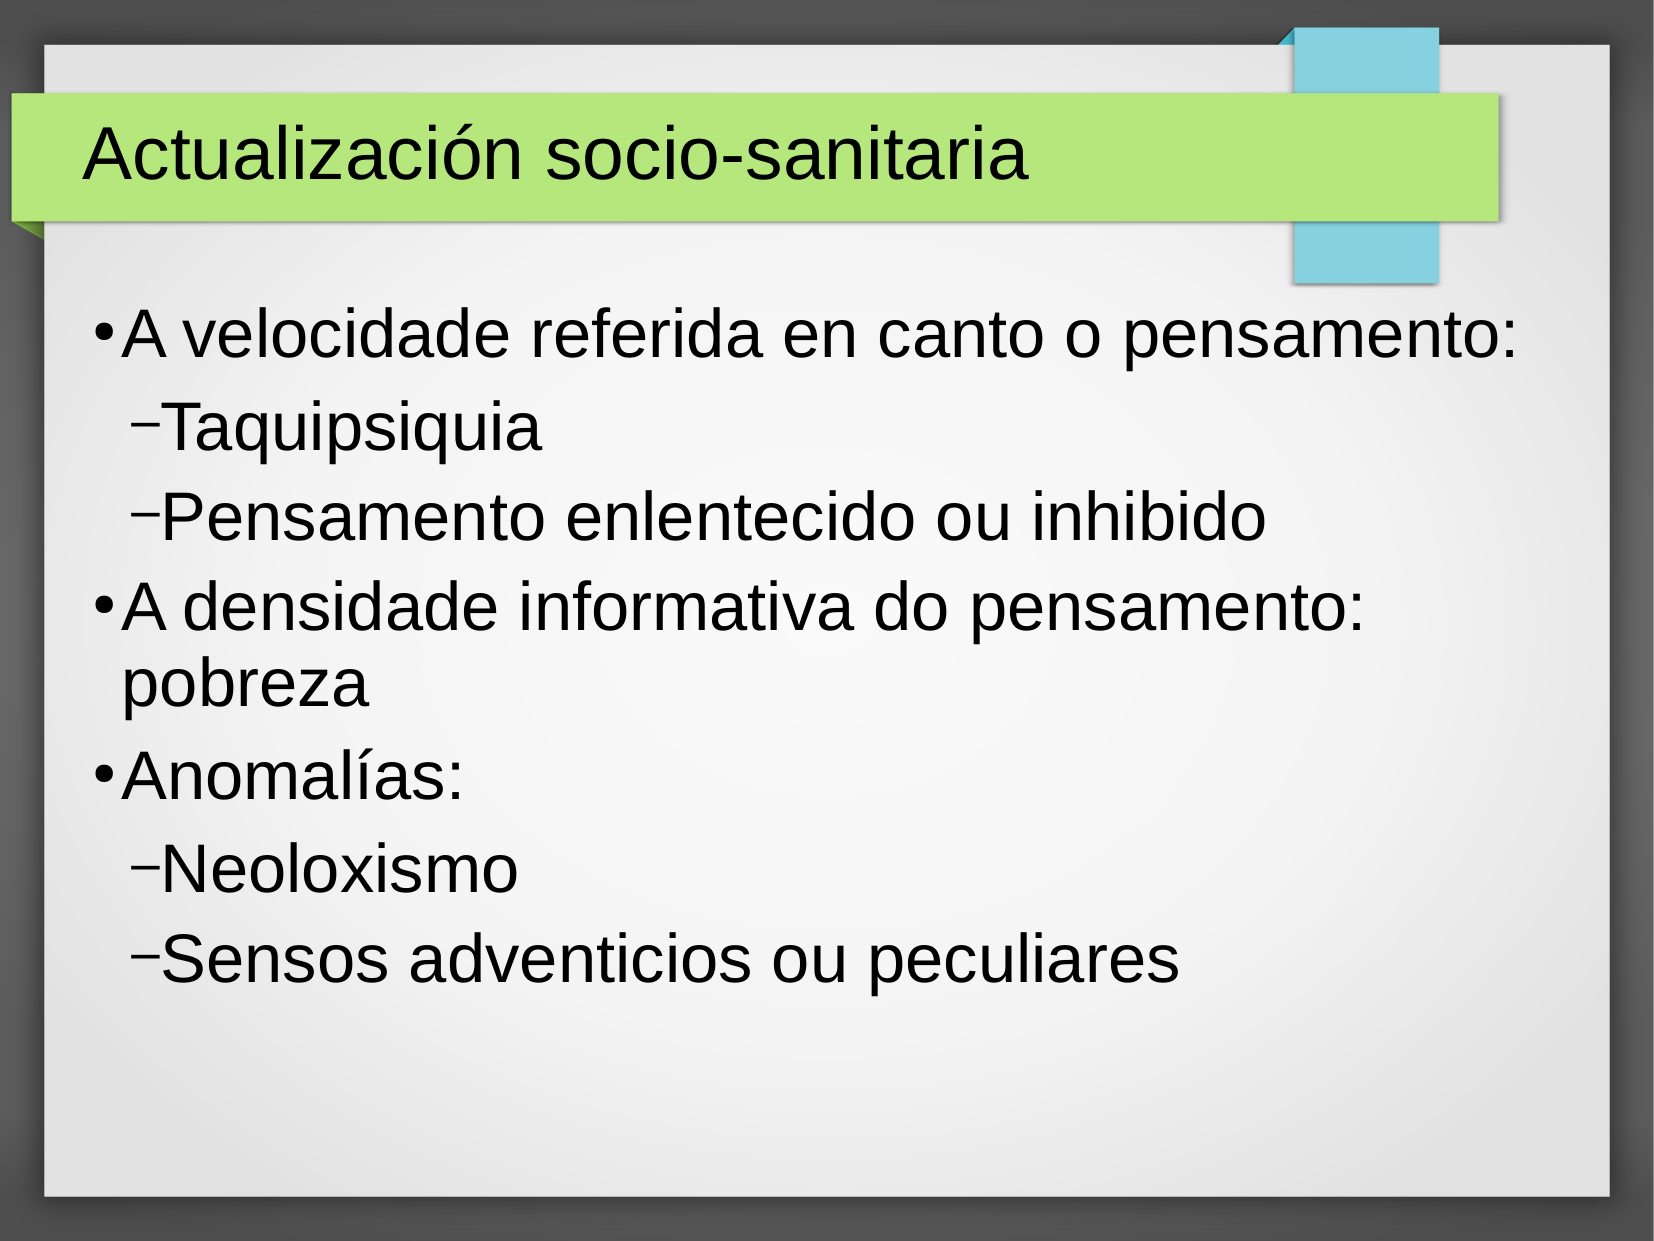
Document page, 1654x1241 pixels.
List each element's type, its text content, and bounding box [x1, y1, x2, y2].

title Actualización socio-sanitaria [82, 94, 1264, 213]
list A velocidade referida en canto o pensamento: Taquipsiquia Pensamento enlentecido ou inhibido A densidade informativa do pensamento: pobreza Anomalías: Neoloxismo Sensos adventicios ou peculiares [82, 295, 1571, 1015]
picture [0, 0, 1654, 1241]
